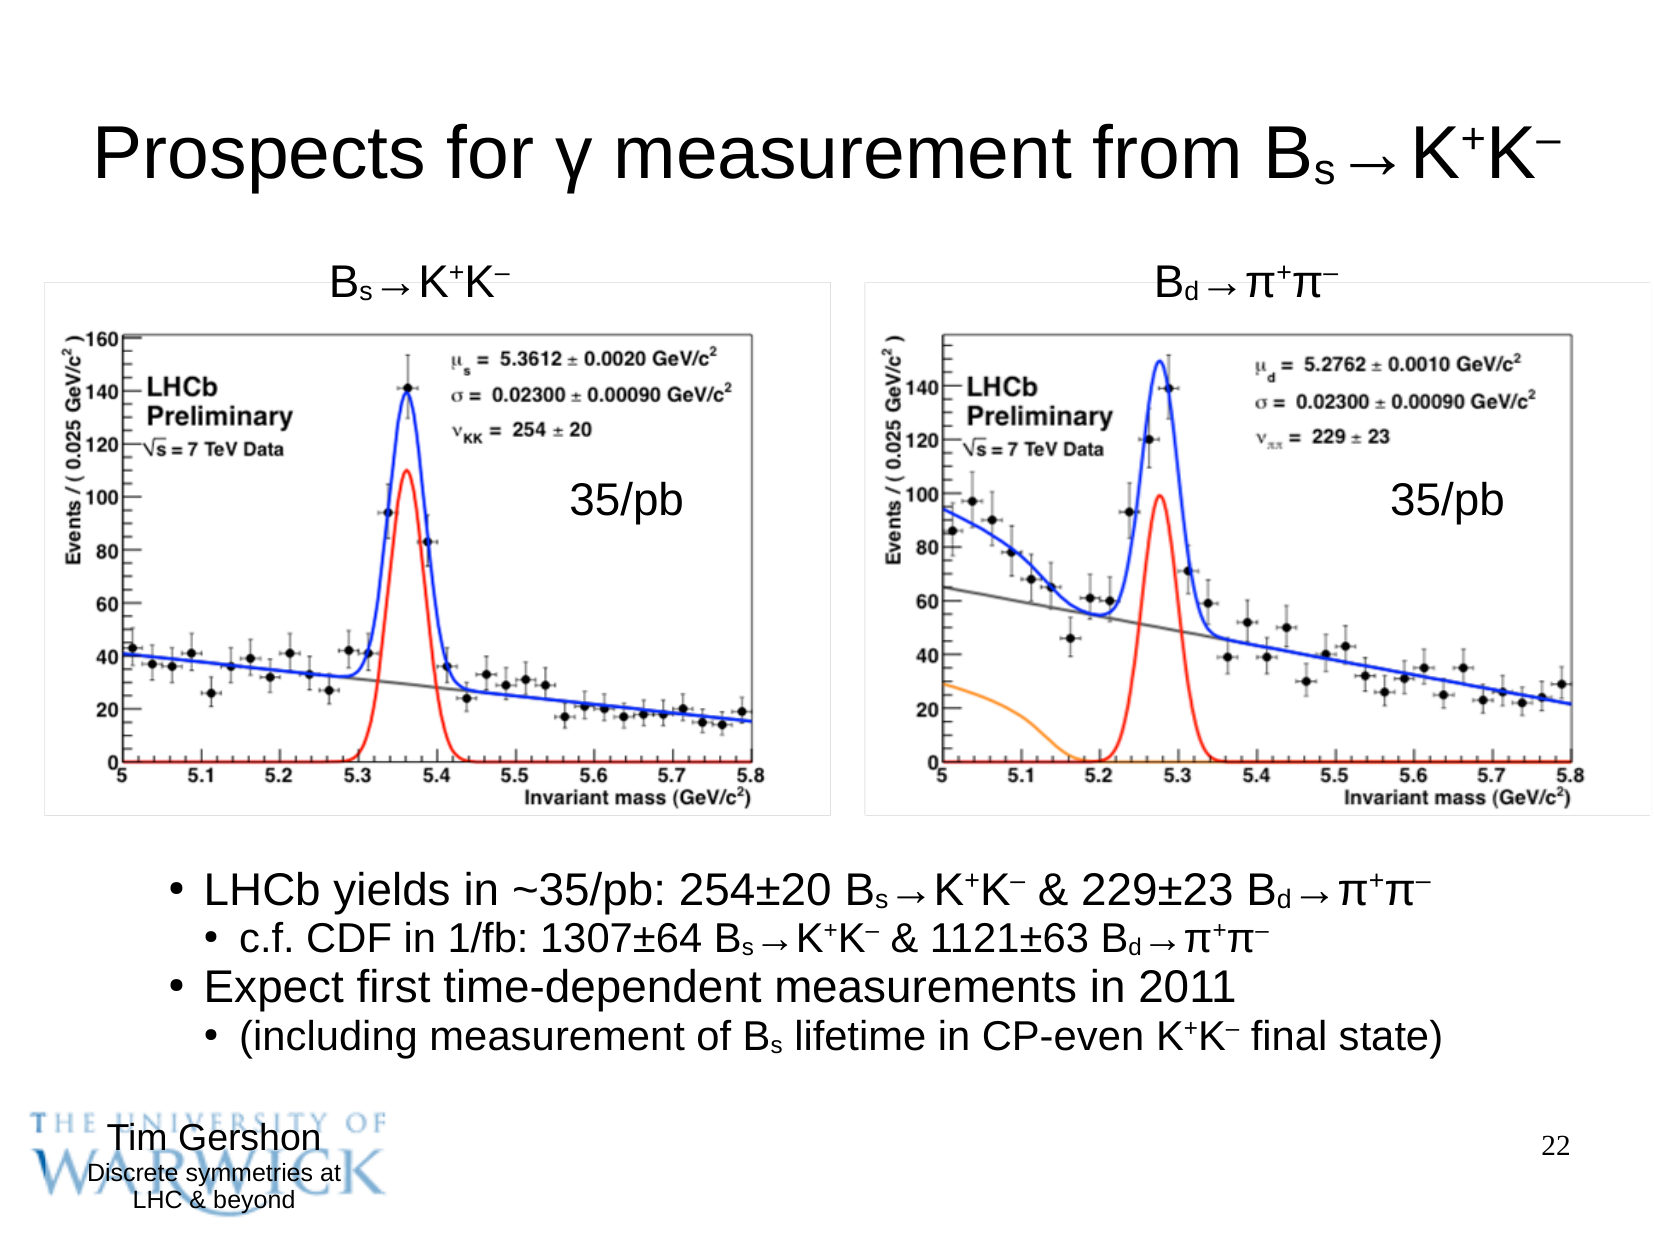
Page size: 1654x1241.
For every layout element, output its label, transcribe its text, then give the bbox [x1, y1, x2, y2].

text_box Tim Gershon Discrete symmetries at LHC & beyond [45, 1108, 383, 1222]
text_box LHCb yields in ~35/pb: 254±20 Bs→K+K– & 229±23 Bd→π+π– c.f. CDF in 1/fb: 1307±64 Bs→K+K– & 1121±63 Bd→π+π– Expect first time-dependent measurements in 2011 (including measurement of Bs lifetime in CP-even K+K– final state) [118, 856, 1536, 1115]
title Prospects for γ measurement from Bs→K+K– [82, 56, 1571, 250]
picture [43, 281, 1654, 817]
text_box 35/pb [1347, 466, 1548, 533]
text_box Bd→π+π– [1116, 248, 1376, 332]
picture [19, 1106, 406, 1232]
text_box 35/pb [527, 466, 727, 533]
text_box Bs→K+K– [289, 248, 550, 331]
